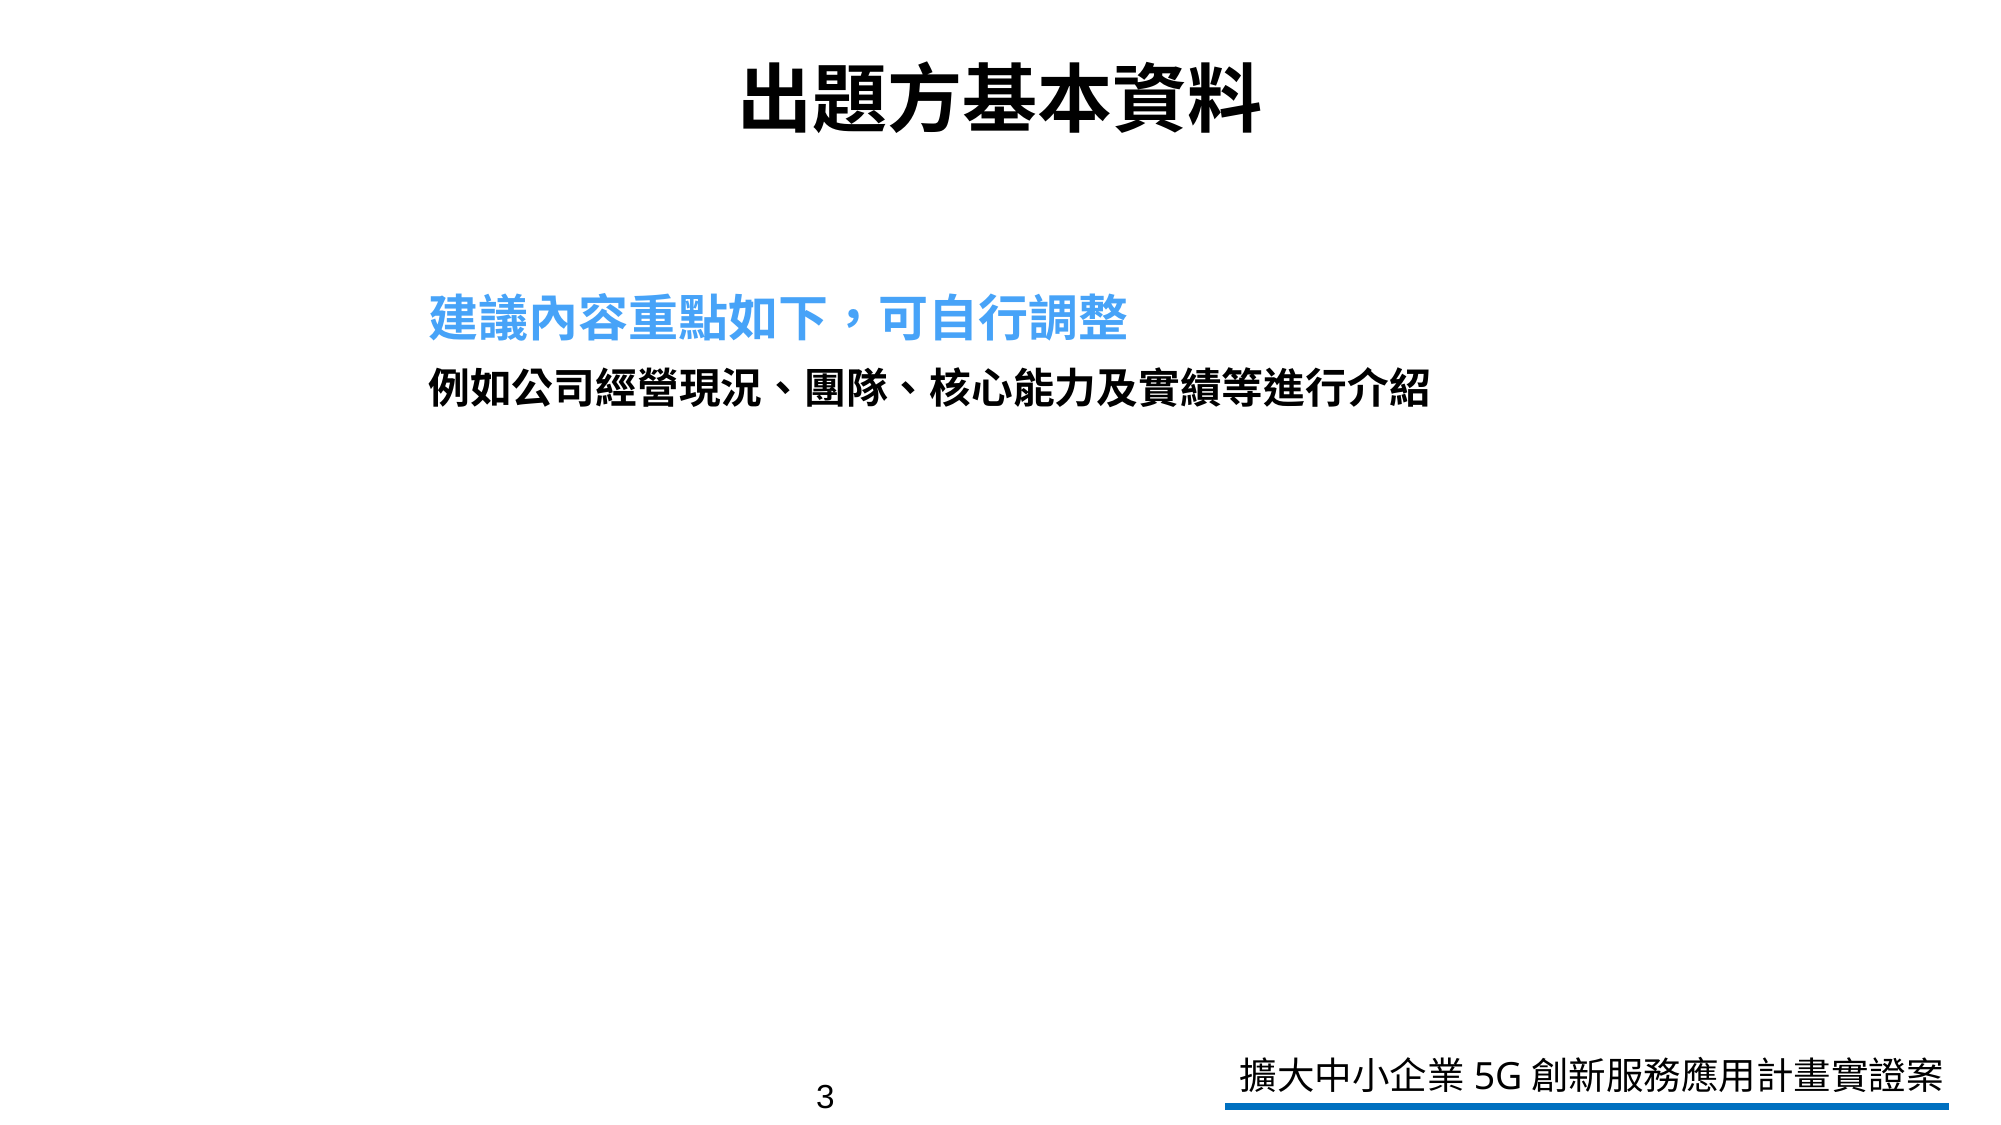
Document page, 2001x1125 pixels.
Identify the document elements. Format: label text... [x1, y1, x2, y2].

text_box 例如公司經營現況、團隊、核心能力及實績等進行介紹 [414, 355, 1669, 420]
text_box 出題方基本資料 [137, 43, 1863, 162]
text_box 3 [800, 1065, 1037, 1125]
text_box 建議內容重點如下，可自行調整 [414, 267, 1660, 354]
